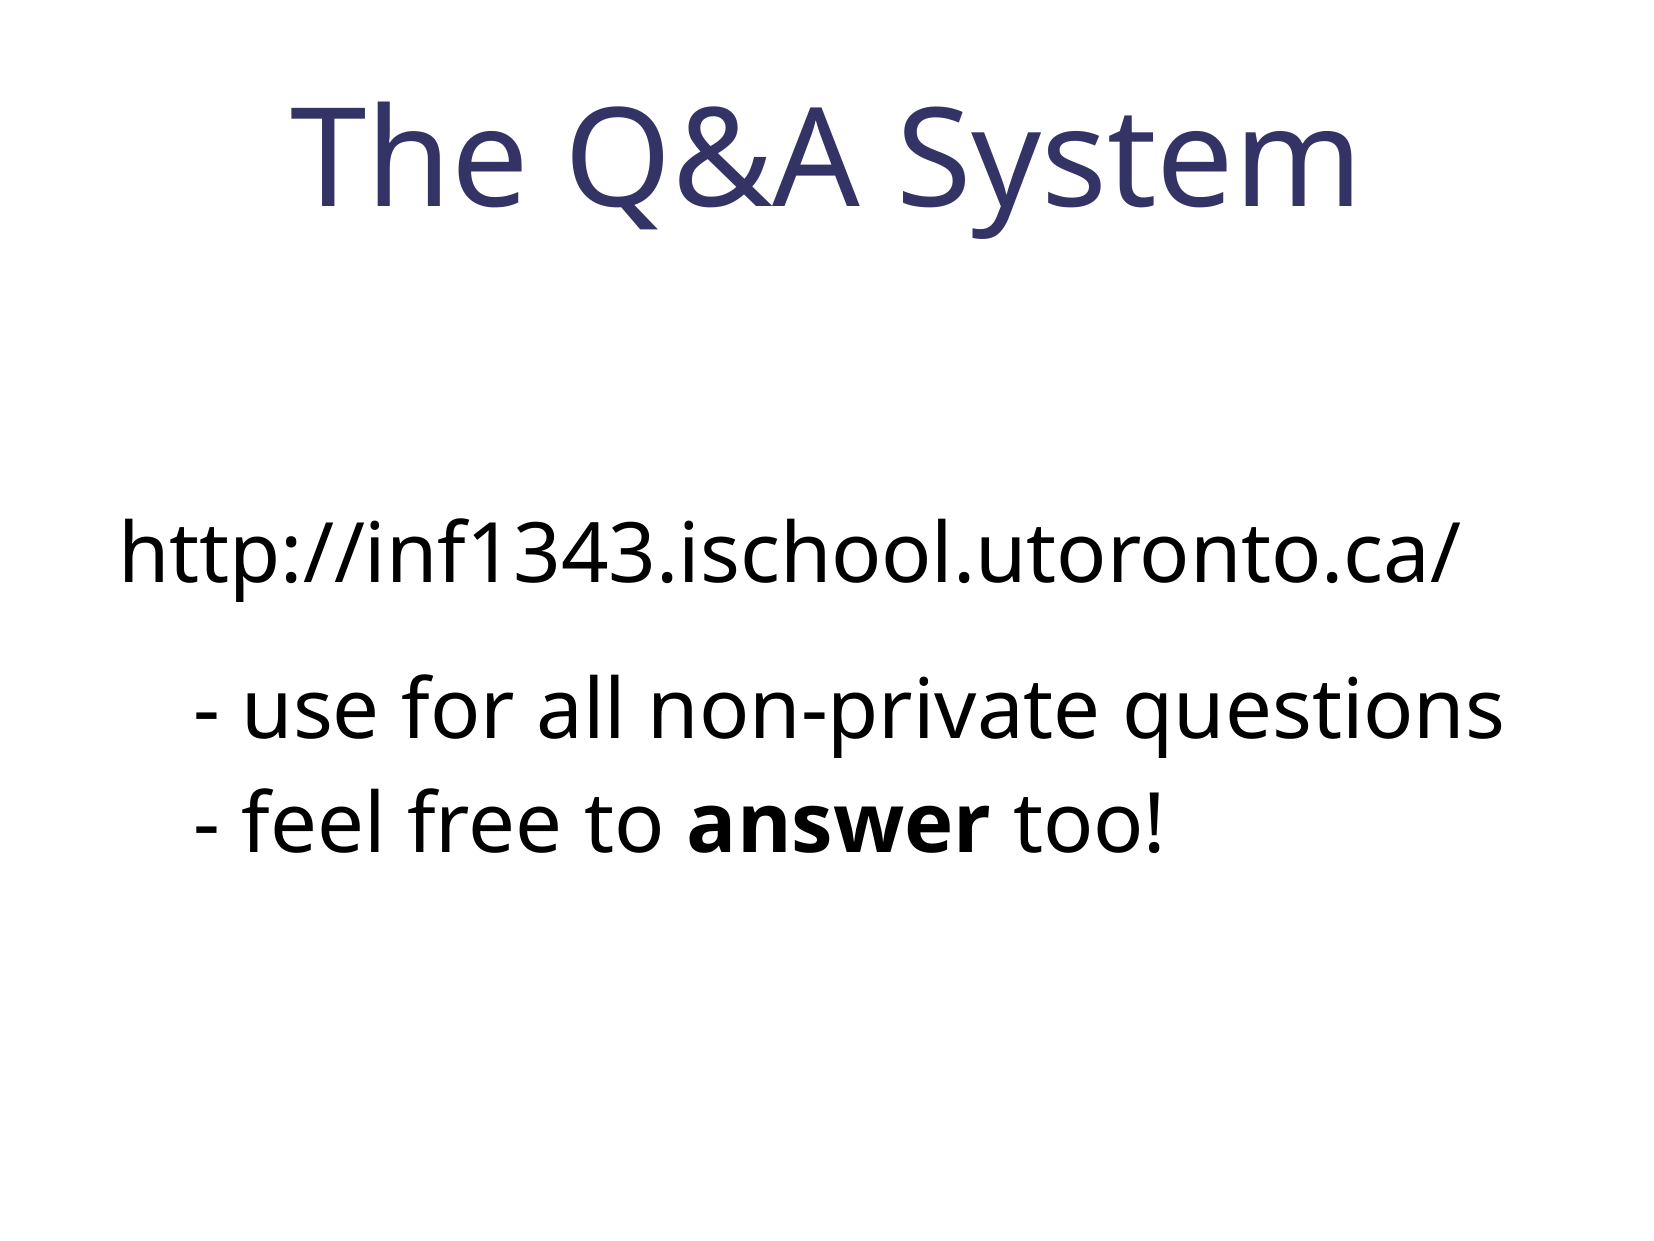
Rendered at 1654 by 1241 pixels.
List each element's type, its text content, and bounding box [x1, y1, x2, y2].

subtitle http://inf1343.ischool.utoronto.ca/ - use for all non-private questions - feel free to answer too! [118, 514, 1654, 857]
title The Q&A System [82, 49, 1571, 257]
